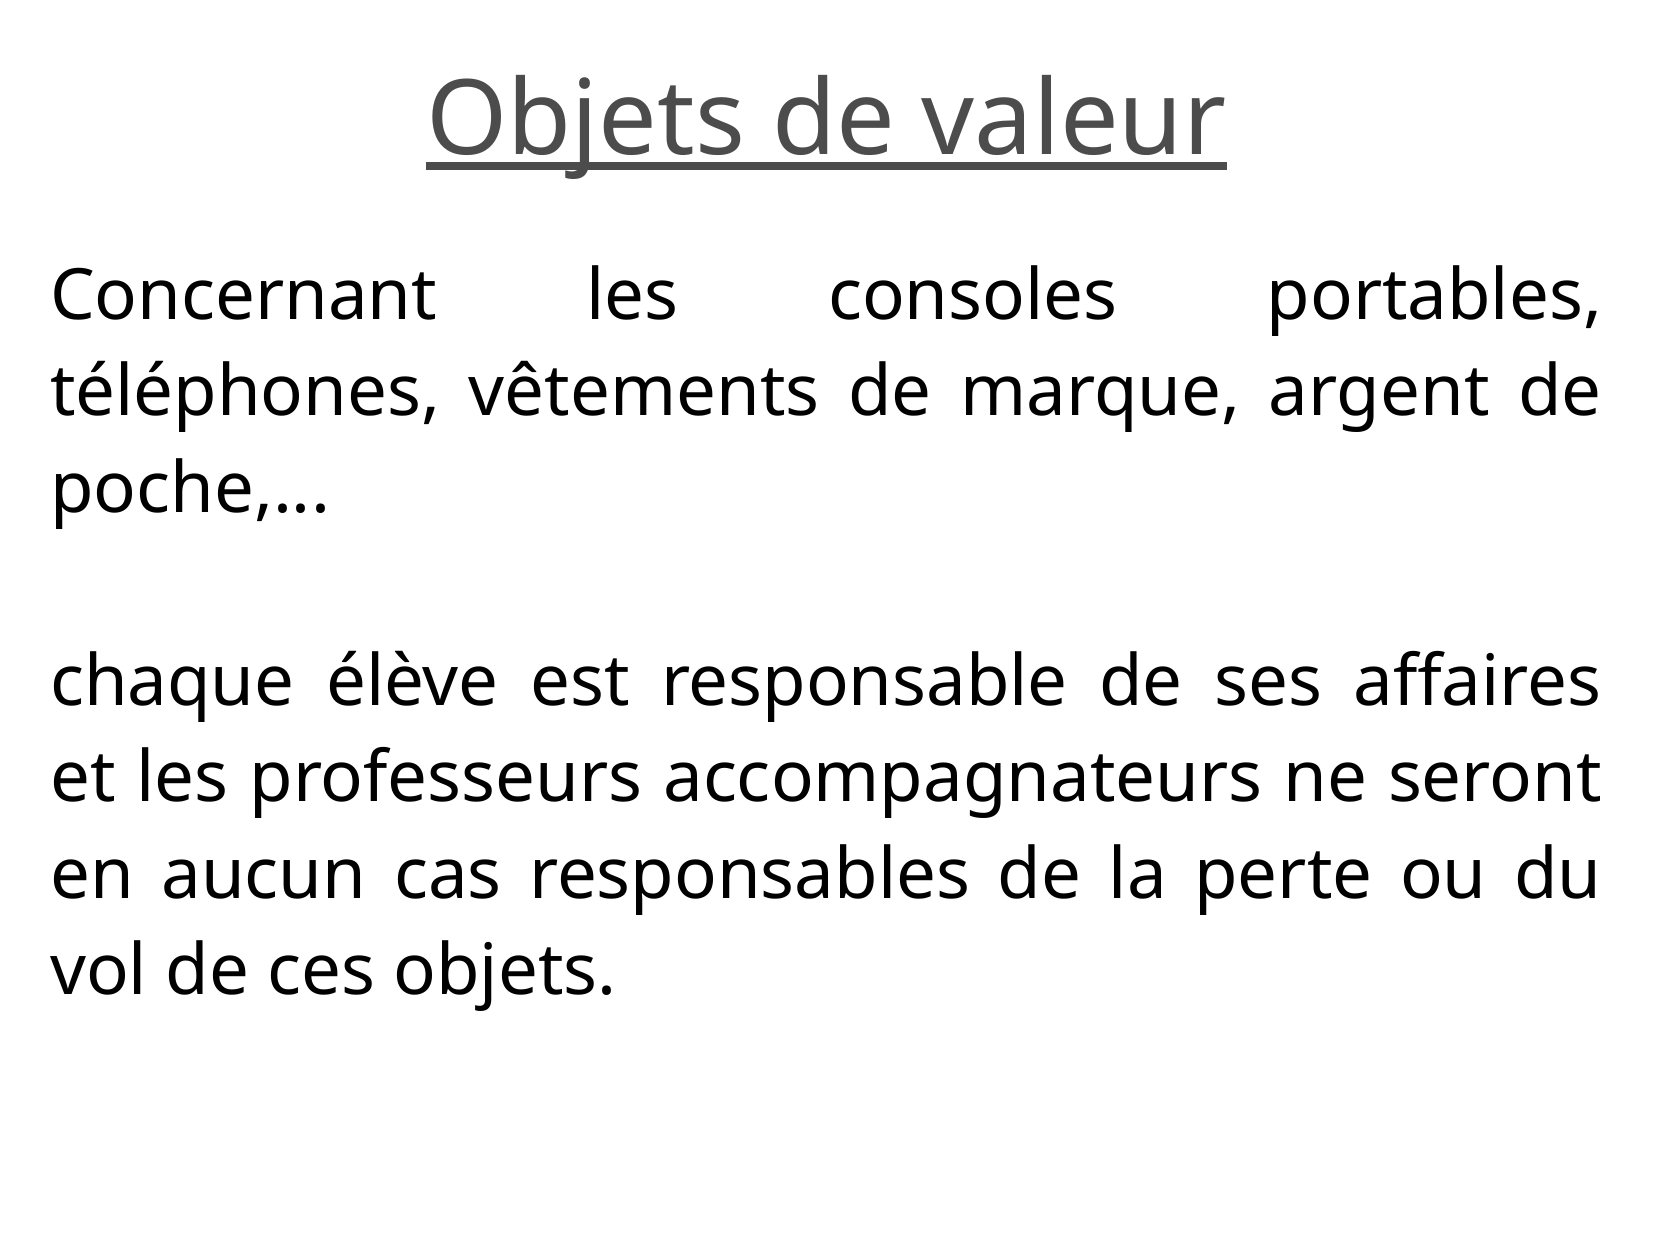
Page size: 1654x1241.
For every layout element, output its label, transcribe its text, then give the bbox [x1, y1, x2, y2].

text_box Objets de valeur [35, 35, 1619, 164]
text_box Concernant les consoles portables, téléphones, vêtements de marque, argent de poche,... chaque élève est responsable de ses affaires et les professeurs accompagnateurs ne seront en aucun cas responsables de la perte ou du vol de ces objets. [35, 236, 1619, 863]
